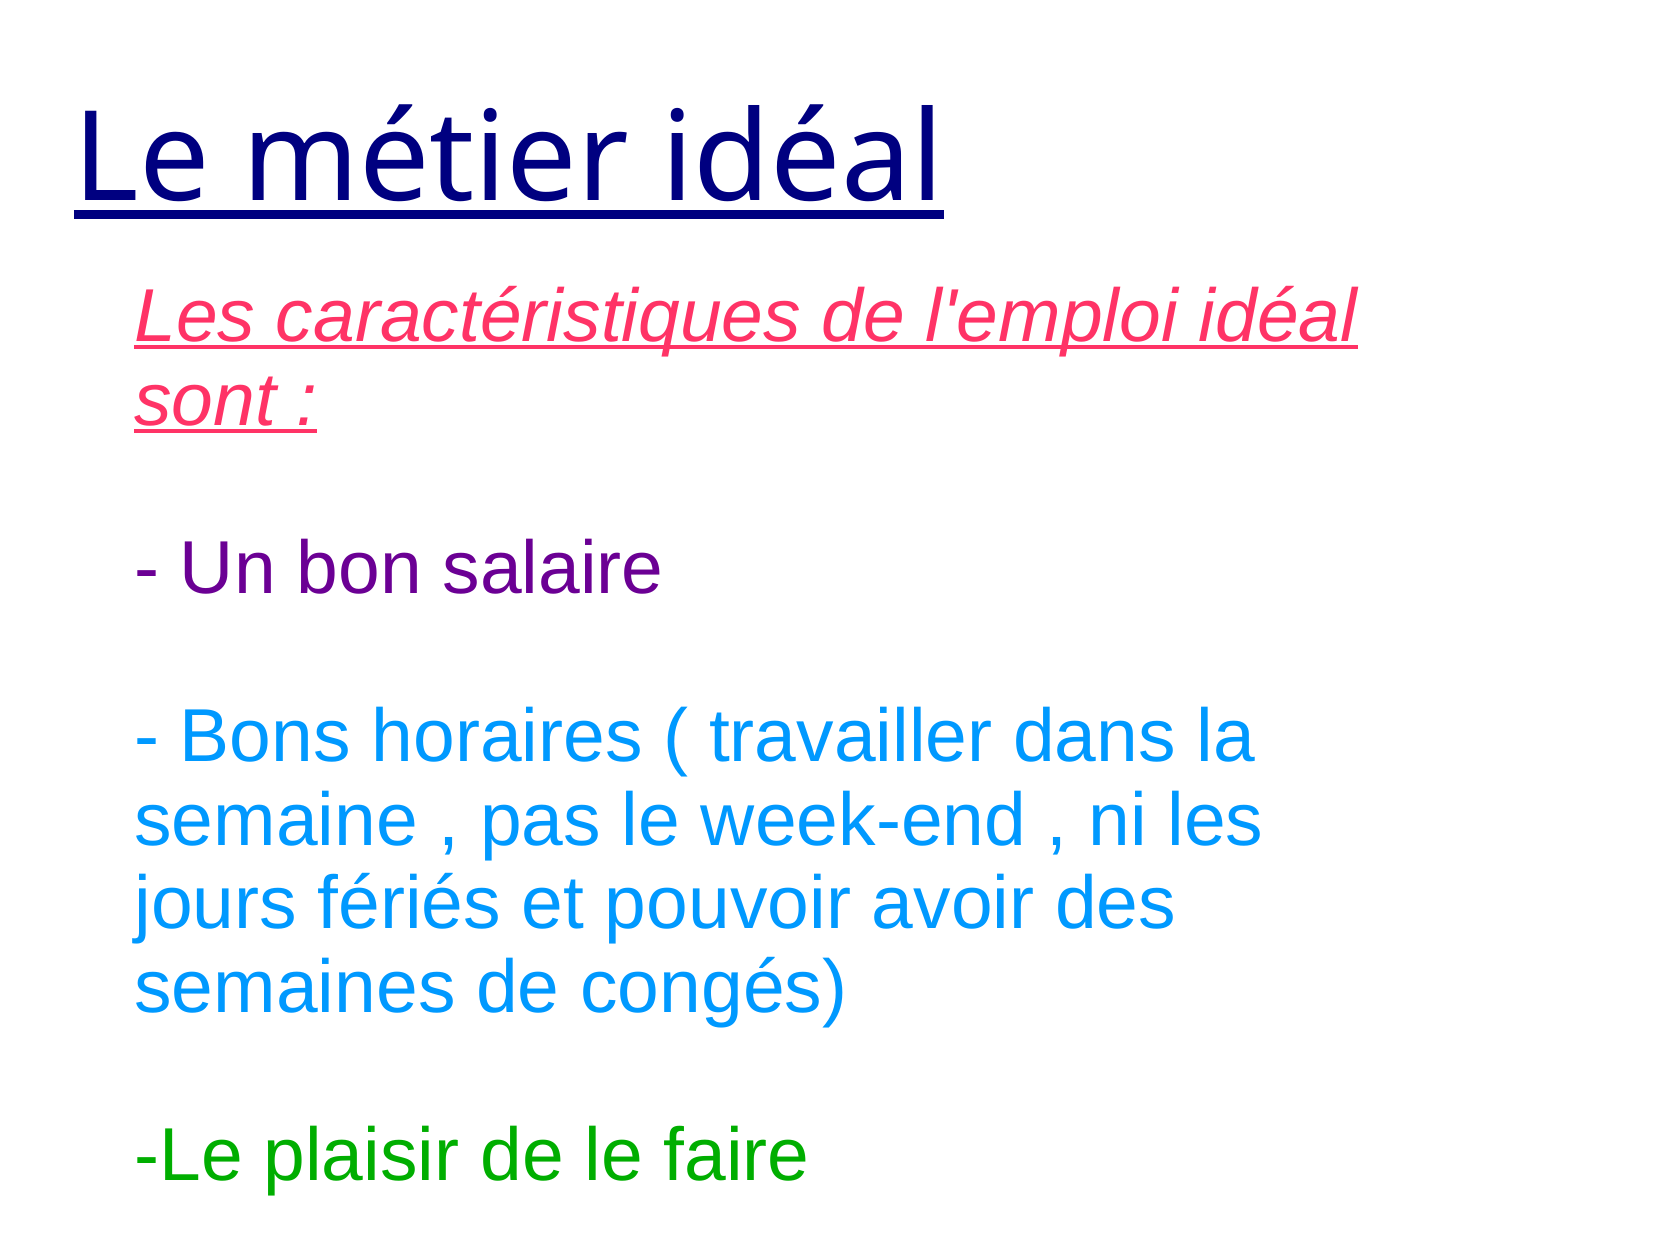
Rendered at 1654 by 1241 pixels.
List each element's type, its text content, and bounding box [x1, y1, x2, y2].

text_box Le métier idéal [59, 59, 1418, 249]
text_box Les caractéristiques de l'emploi idéal sont : - Un bon salaire - Bons horaires ( travailler dans la semaine , pas le week-end , ni les jours fériés et pouvoir avoir des semaines de congés) -Le plaisir de le faire [119, 265, 1418, 1241]
